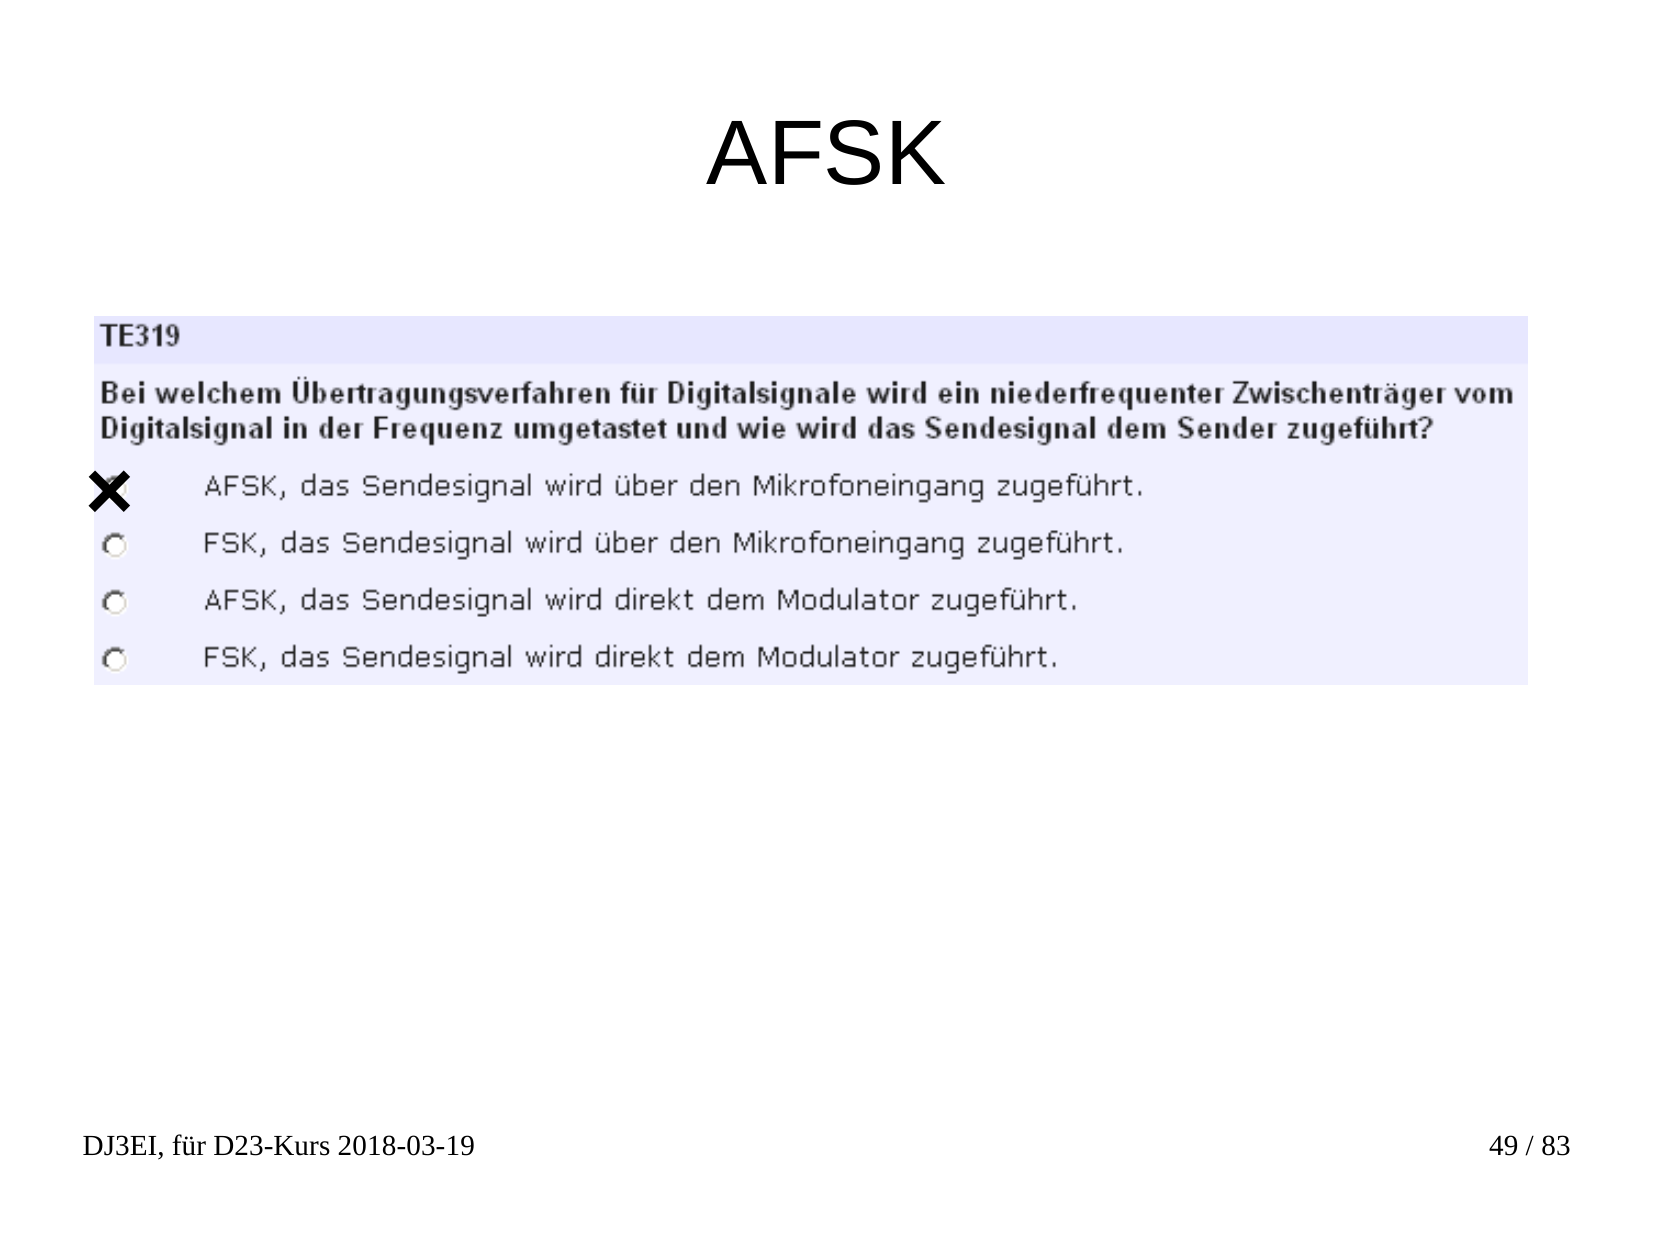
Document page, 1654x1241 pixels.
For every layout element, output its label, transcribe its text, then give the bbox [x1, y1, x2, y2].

text_box × [70, 437, 133, 545]
picture [94, 316, 1528, 686]
title AFSK [82, 49, 1571, 257]
